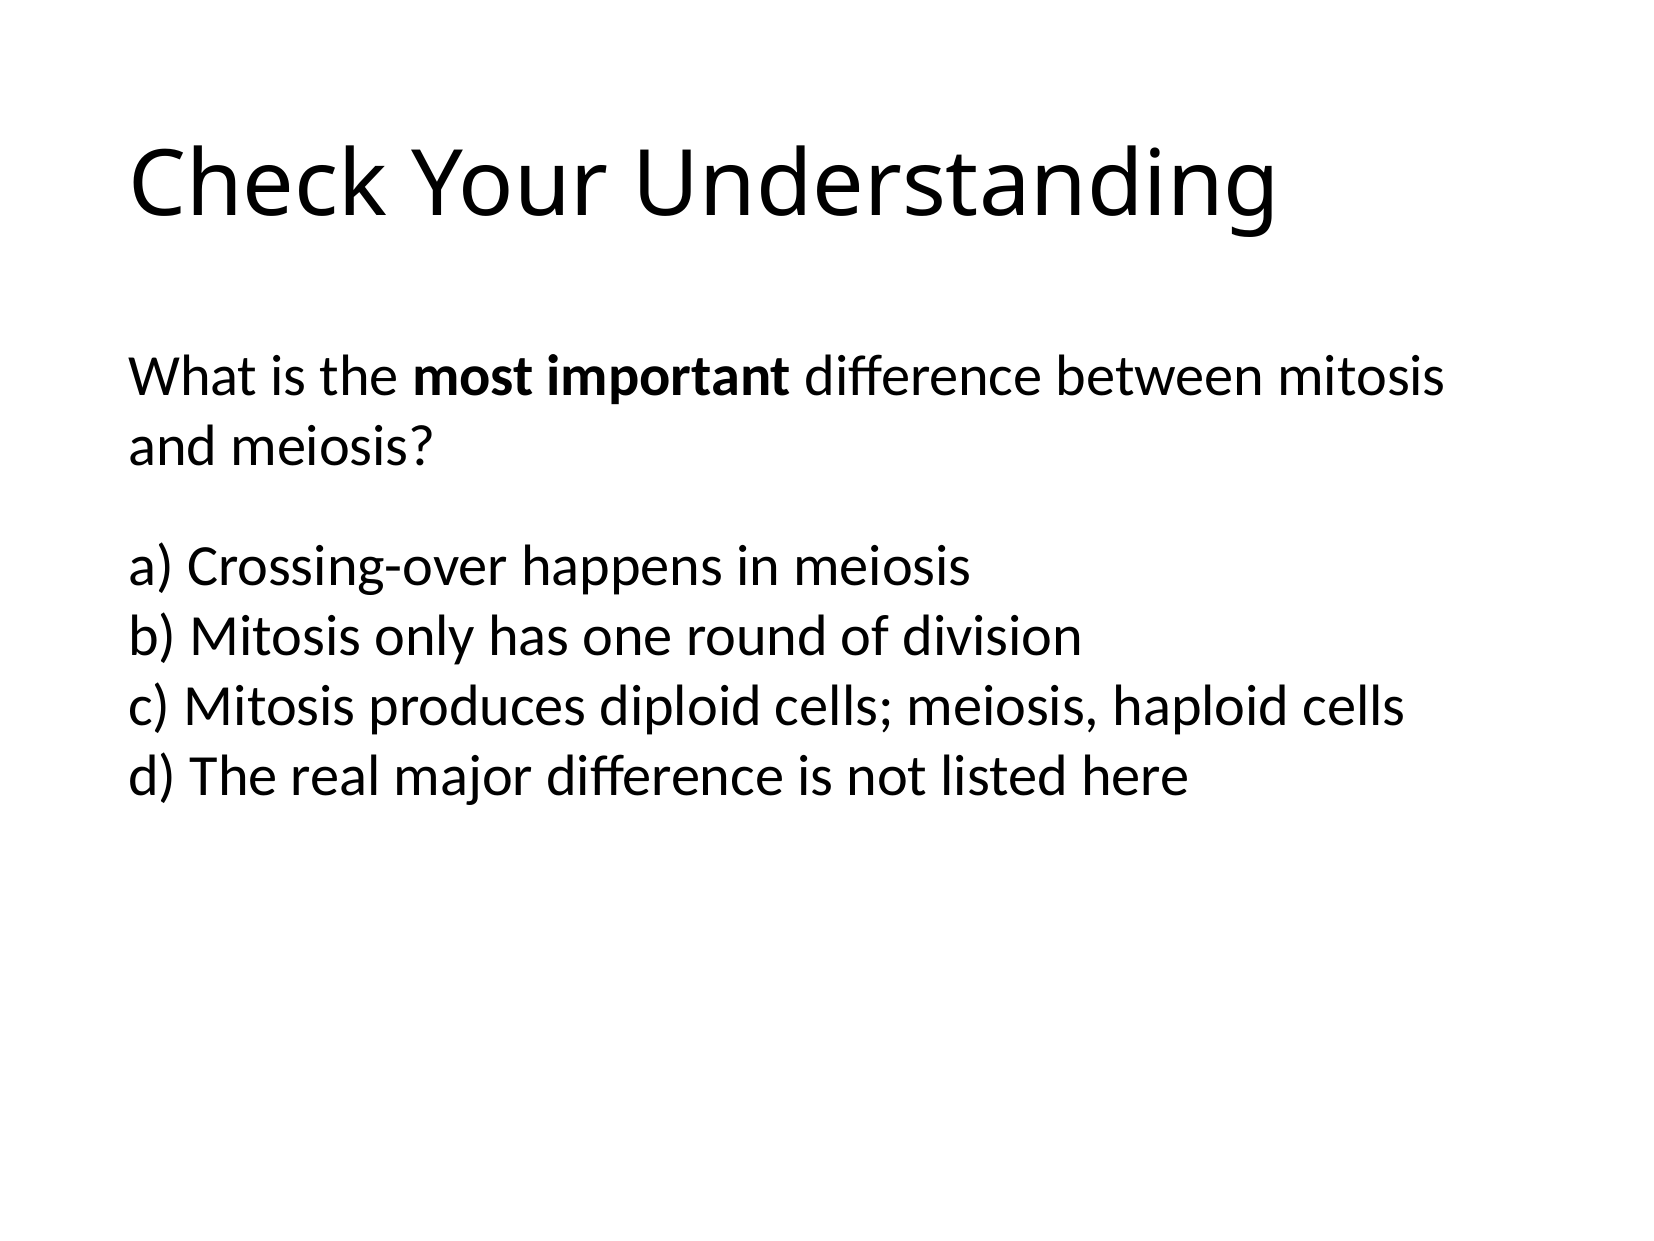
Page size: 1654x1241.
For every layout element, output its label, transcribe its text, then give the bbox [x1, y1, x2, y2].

text_box What is the most important difference between mitosis and meiosis? a) Crossing-over happens in meiosis b) Mitosis only has one round of division c) Mitosis produces diploid cells; meiosis, haploid cells d) The real major difference is not listed here [113, 330, 1504, 1117]
text_box Check Your Understanding [113, 65, 1540, 305]
